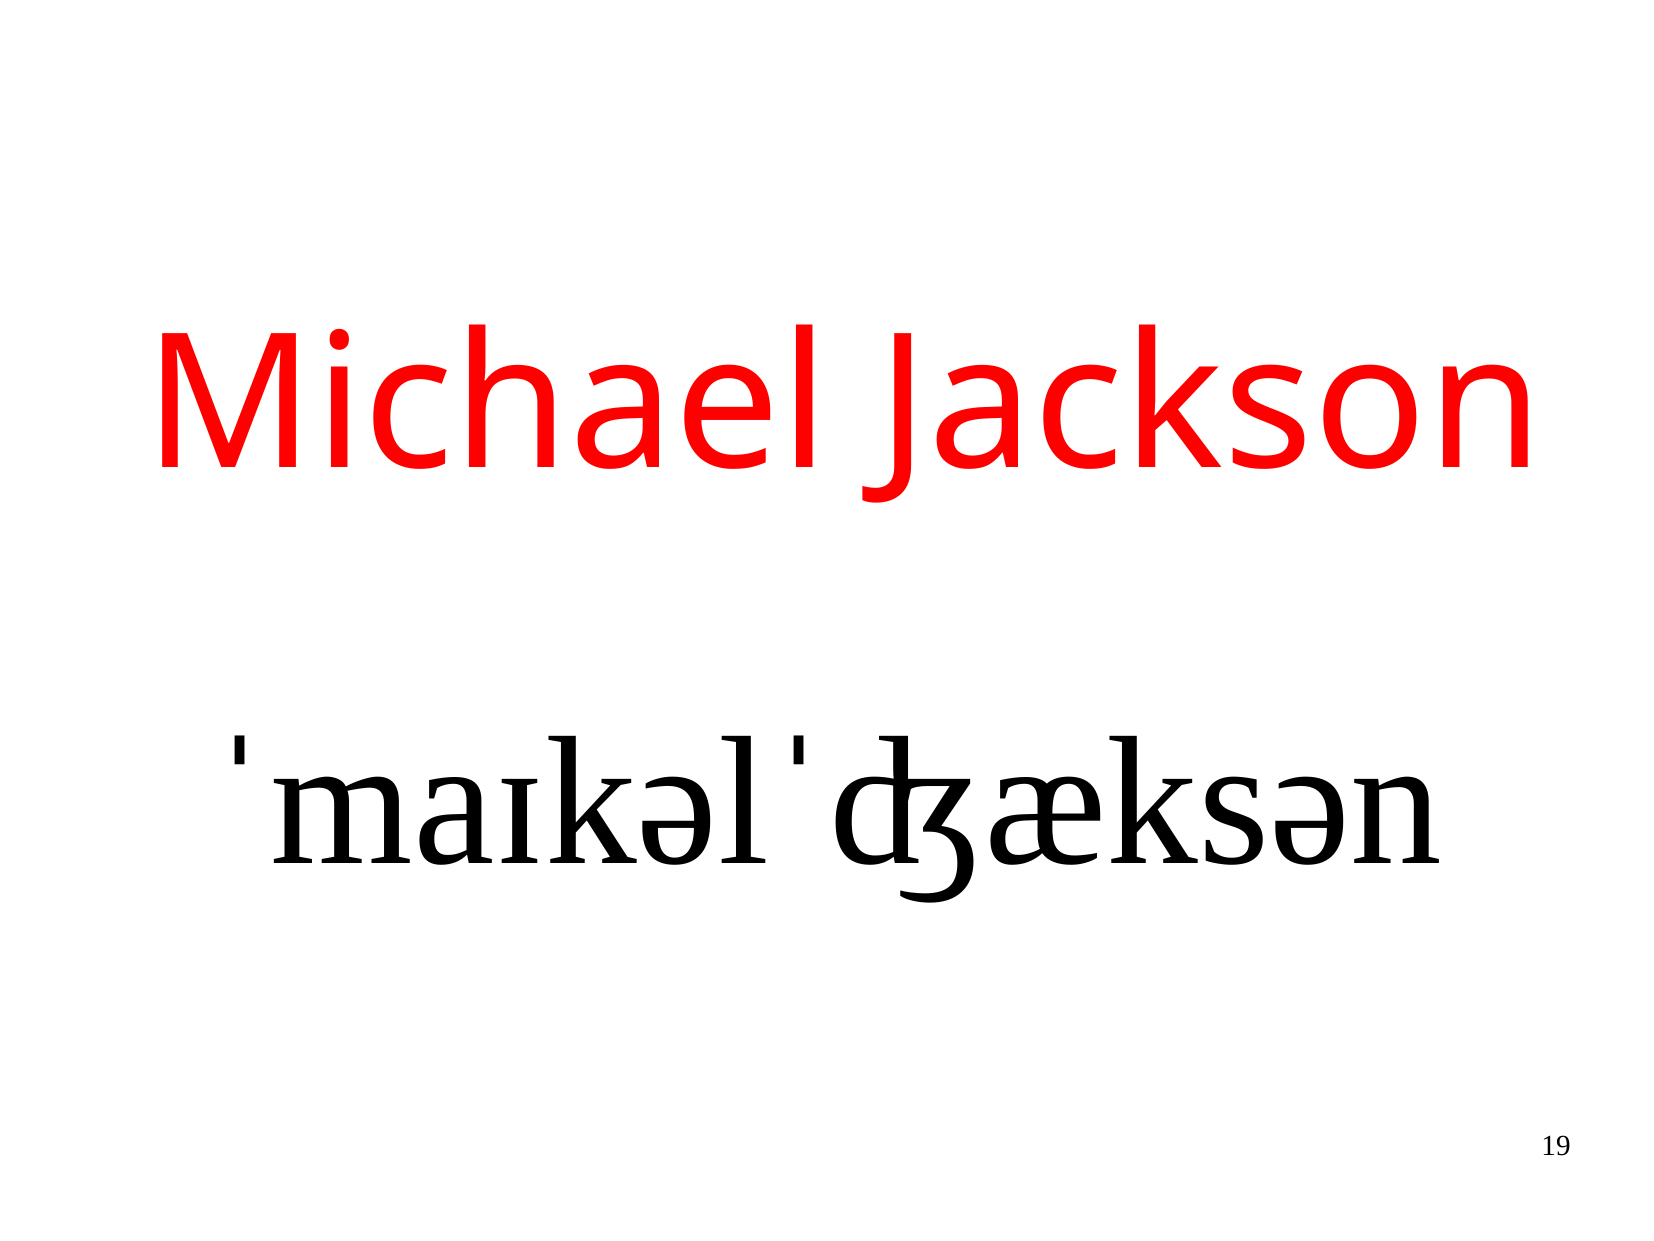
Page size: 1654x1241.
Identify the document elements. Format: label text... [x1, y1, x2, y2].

text_box Michael Jackson [35, 259, 1654, 650]
subtitle ˈmaɪkəlˈʤæksən [82, 650, 1571, 1109]
